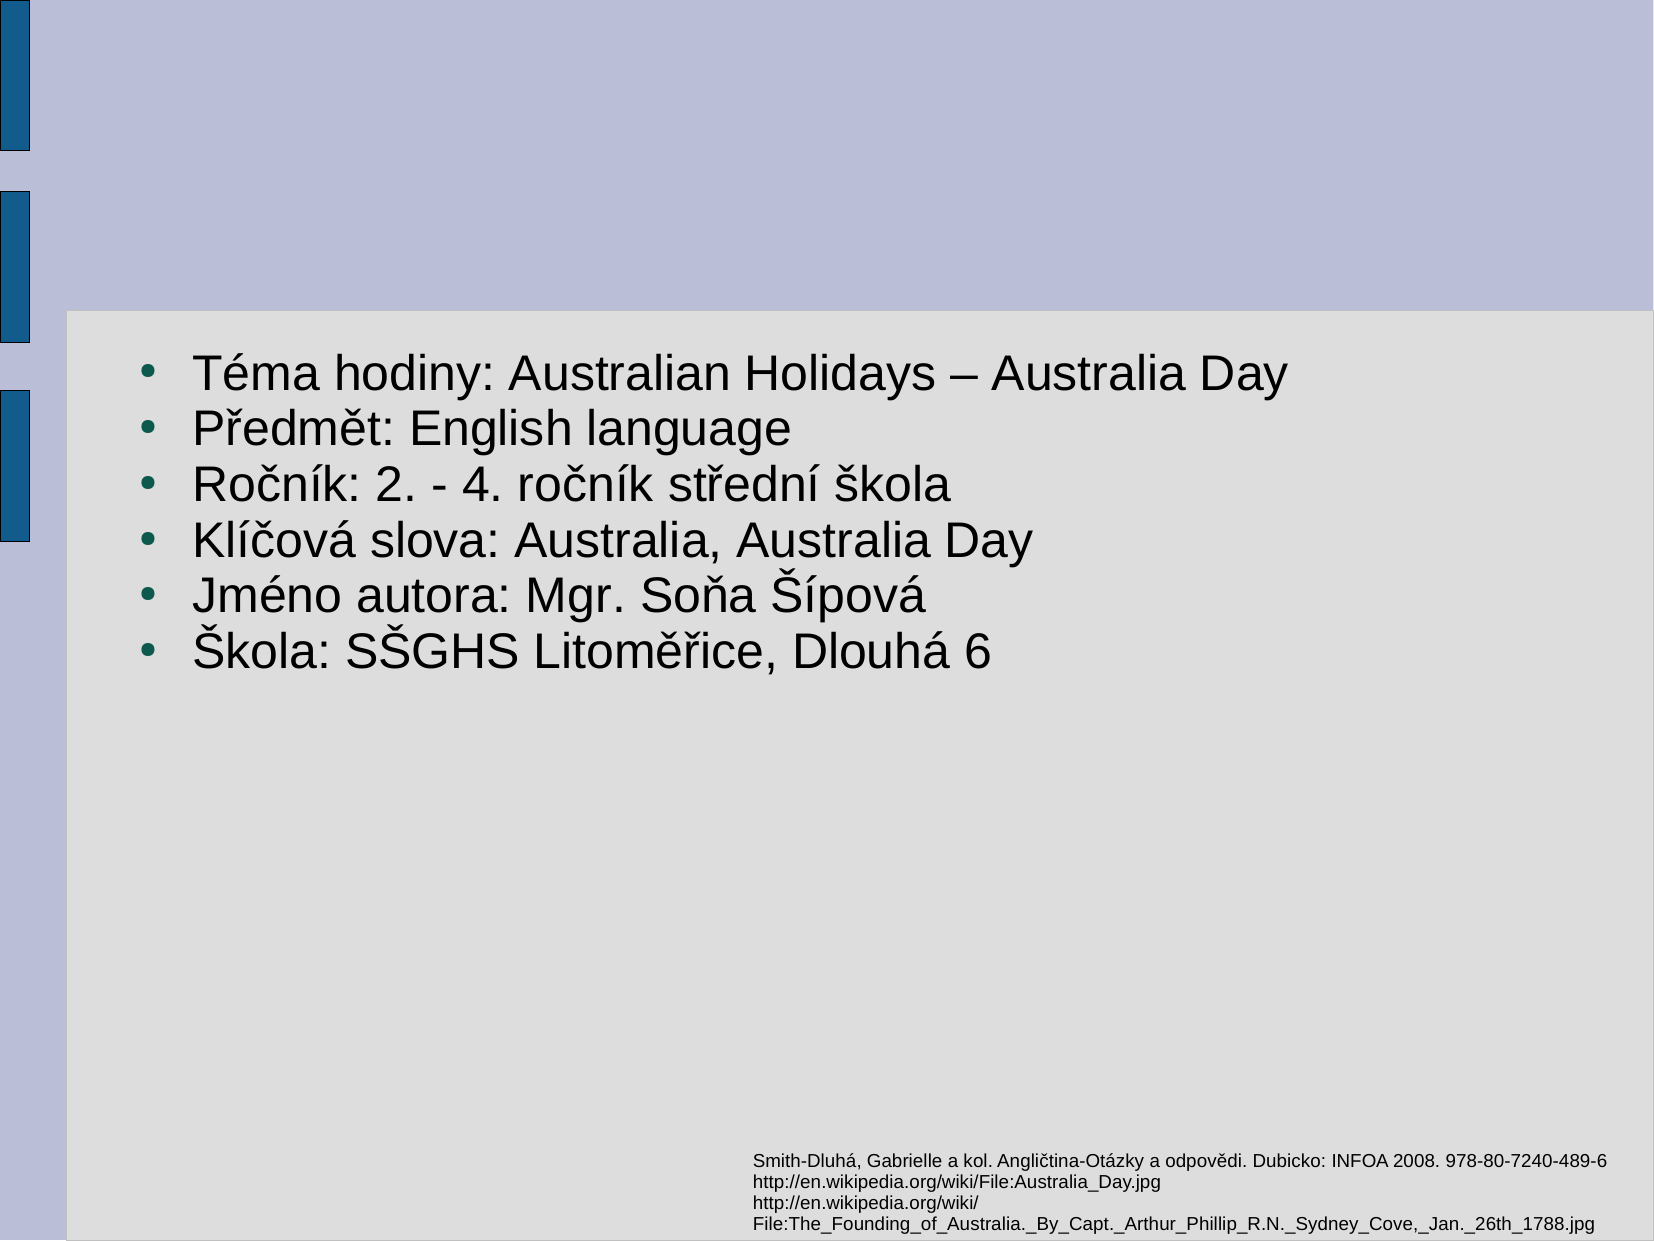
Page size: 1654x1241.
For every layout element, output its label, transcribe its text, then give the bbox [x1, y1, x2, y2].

text_box Smith-Dluhá, Gabrielle a kol. Angličtina-Otázky a odpovědi. Dubicko: INFOA 2008. 978-80-7240-489-6 http://en.wikipedia.org/wiki/File:Australia_Day.jpg http://en.wikipedia.org/wiki/File:The_Founding_of_Australia._By_Capt._Arthur_Phillip_R.N._Sydney_Cove,_Jan._26th_1788.jpg [738, 1122, 1643, 1241]
list Téma hodiny: Australian Holidays – Australia Day Předmět: English language Ročník: 2. - 4. ročník střední škola Klíčová slova: Australia, Australia Day Jméno autora: Mgr. Soňa Šípová Škola: SŠGHS Litoměřice, Dlouhá 6 [121, 344, 1534, 1127]
